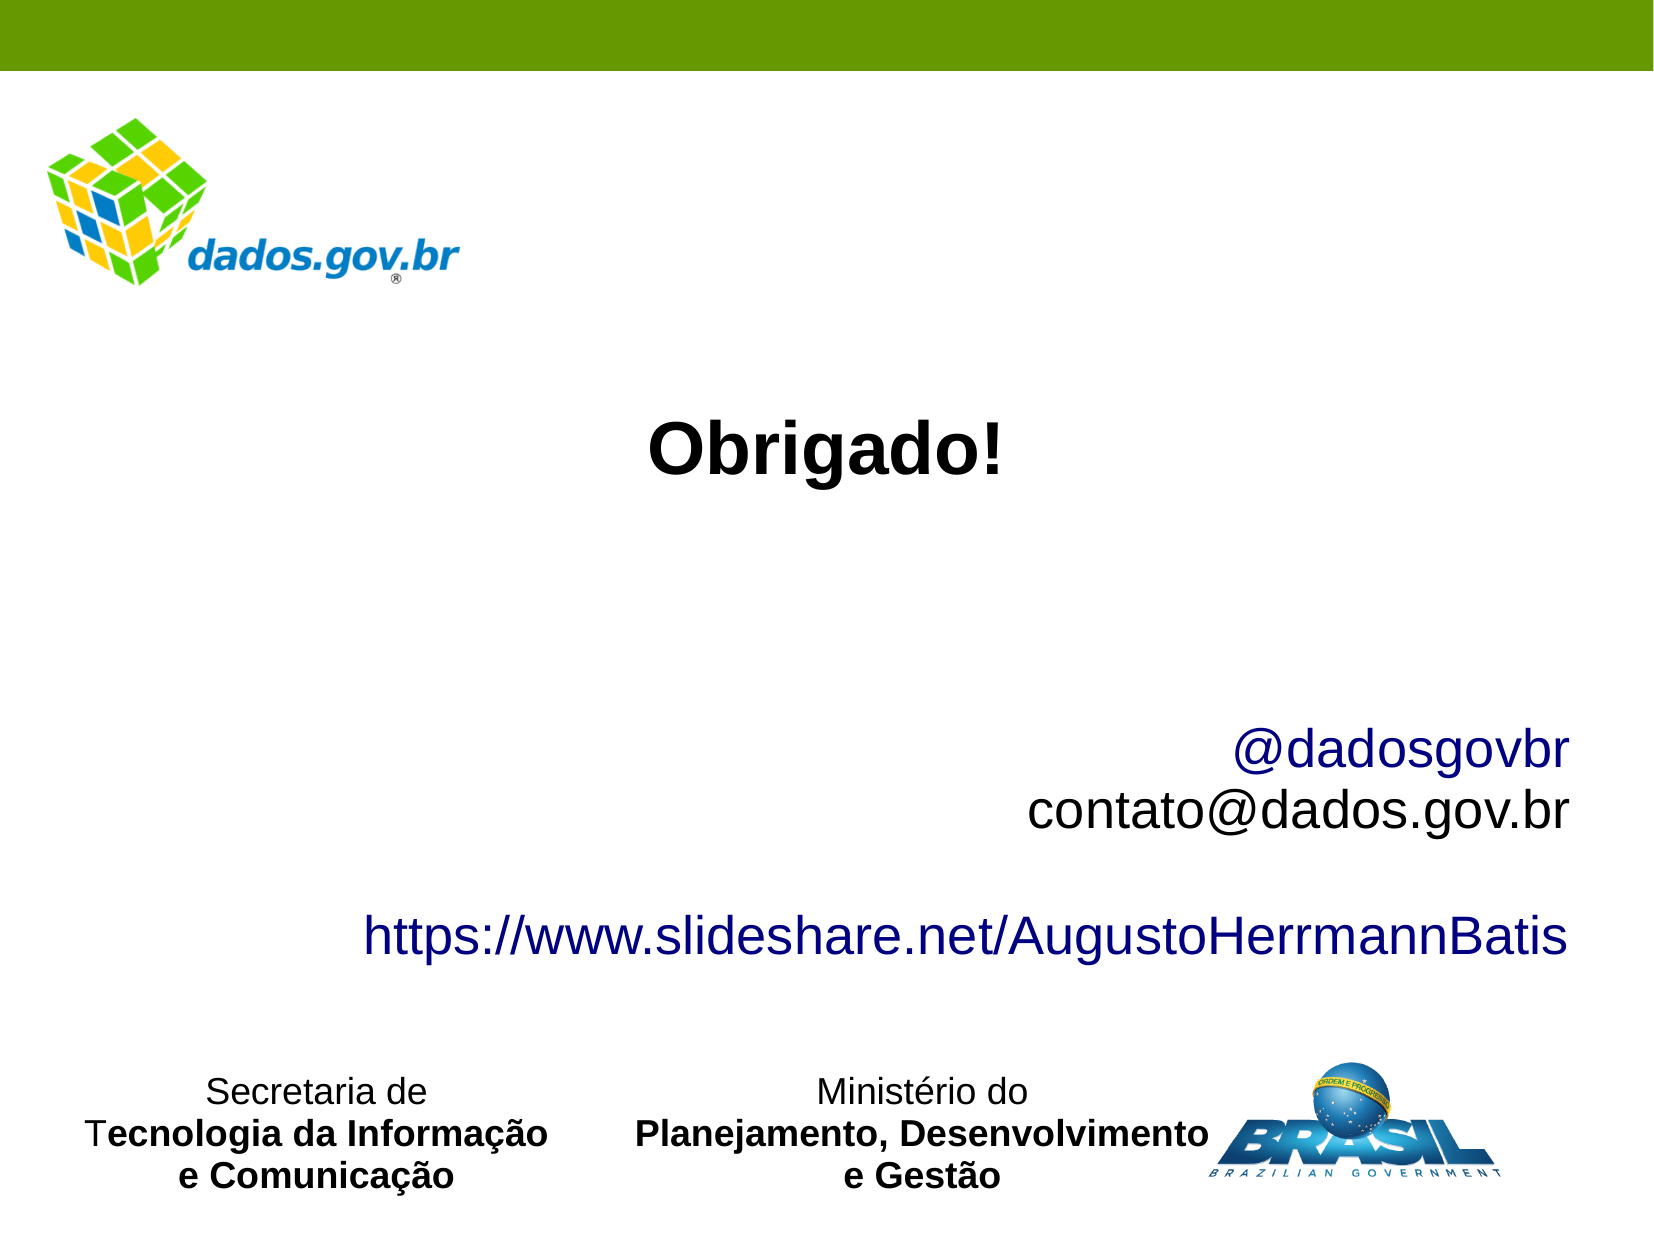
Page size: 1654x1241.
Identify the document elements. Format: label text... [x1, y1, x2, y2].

picture [1208, 1062, 1501, 1177]
subtitle Obrigado! @dadosgovbr contato@dados.gov.br https://www.slideshare.net/AugustoHerrmannBatis [82, 395, 1571, 1125]
picture [47, 118, 460, 286]
text_box Ministério do Planejamento, Desenvolvimento e Gestão [620, 1063, 1225, 1204]
text_box Secretaria de Tecnologia da Informação e Comunicação [69, 1063, 565, 1204]
